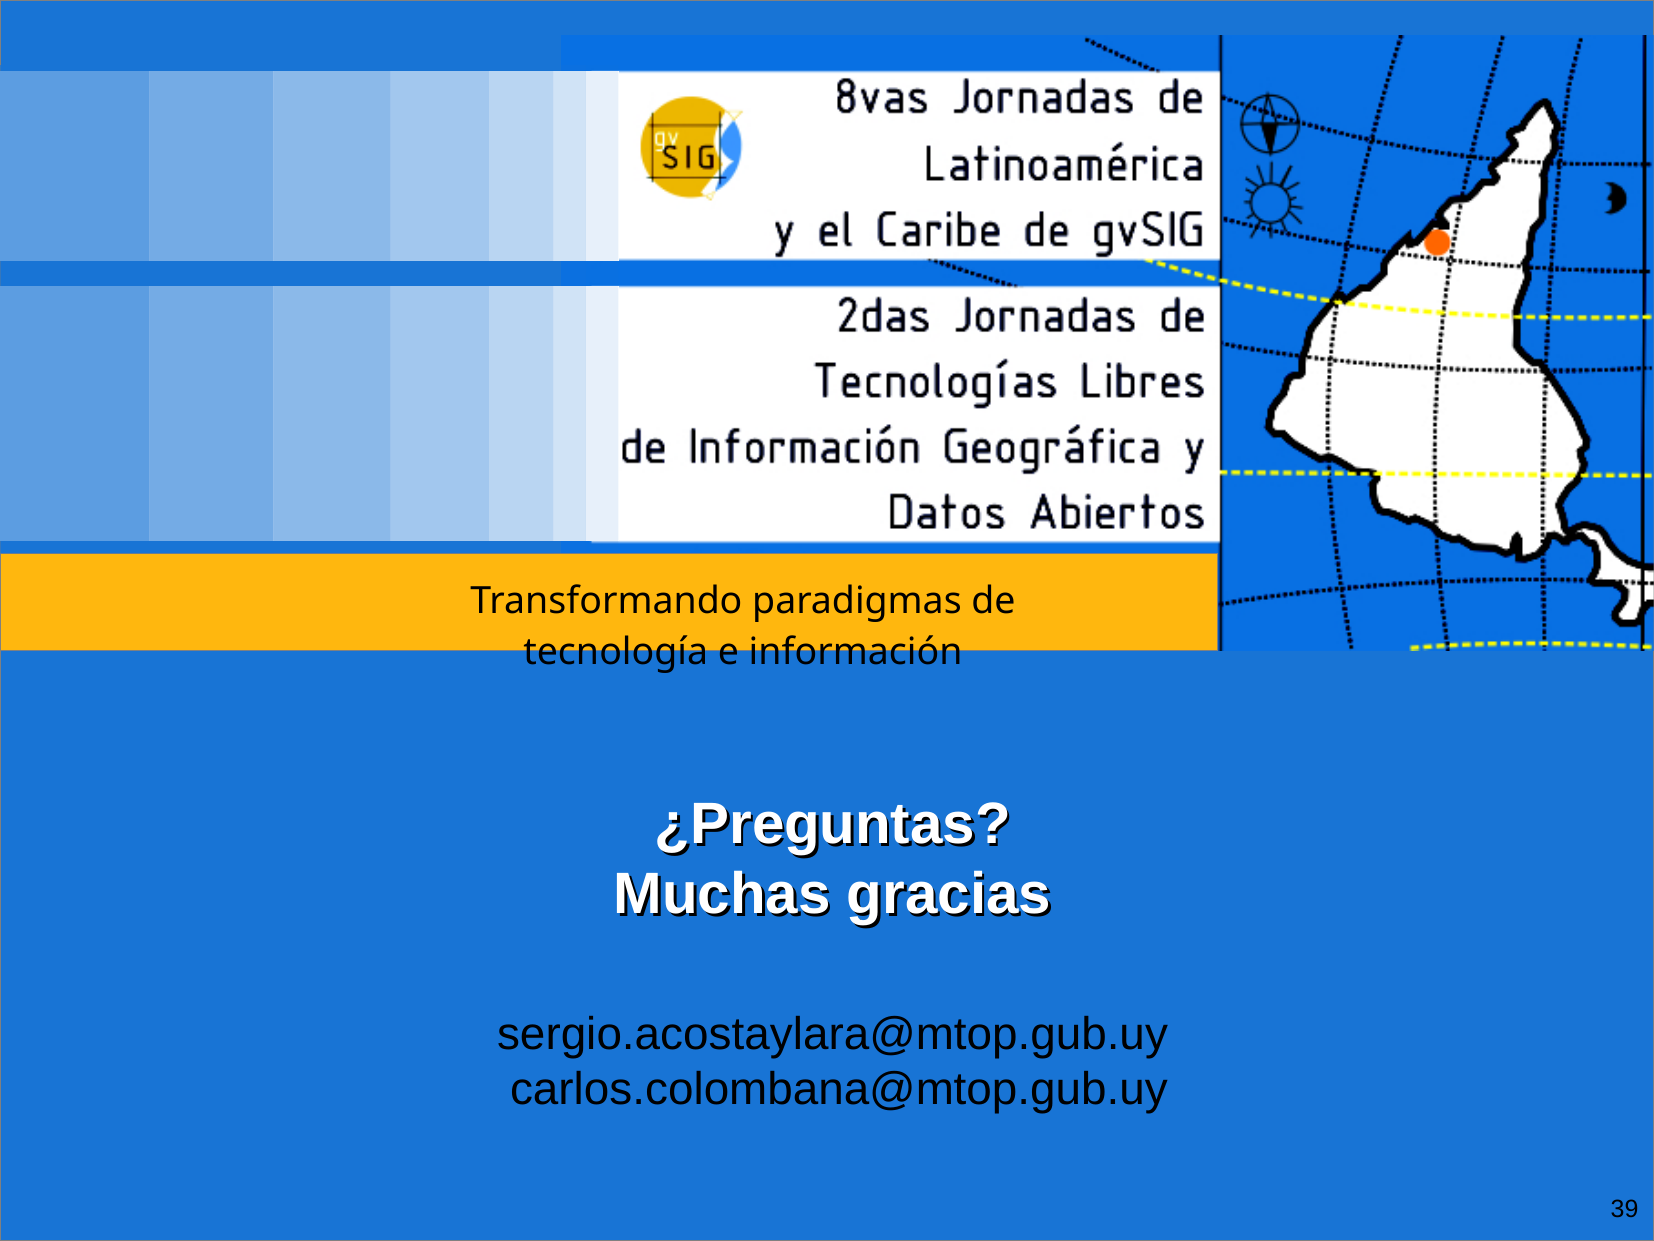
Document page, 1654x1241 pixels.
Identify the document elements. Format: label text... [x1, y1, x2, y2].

text_box <número> [1267, 1174, 1654, 1241]
text_box sergio.acostaylara@mtop.gub.uy carlos.colombana@mtop.gub.uy [260, 996, 1418, 1122]
picture [561, 35, 1654, 651]
title ¿Preguntas? Muchas gracias [130, 733, 1536, 977]
